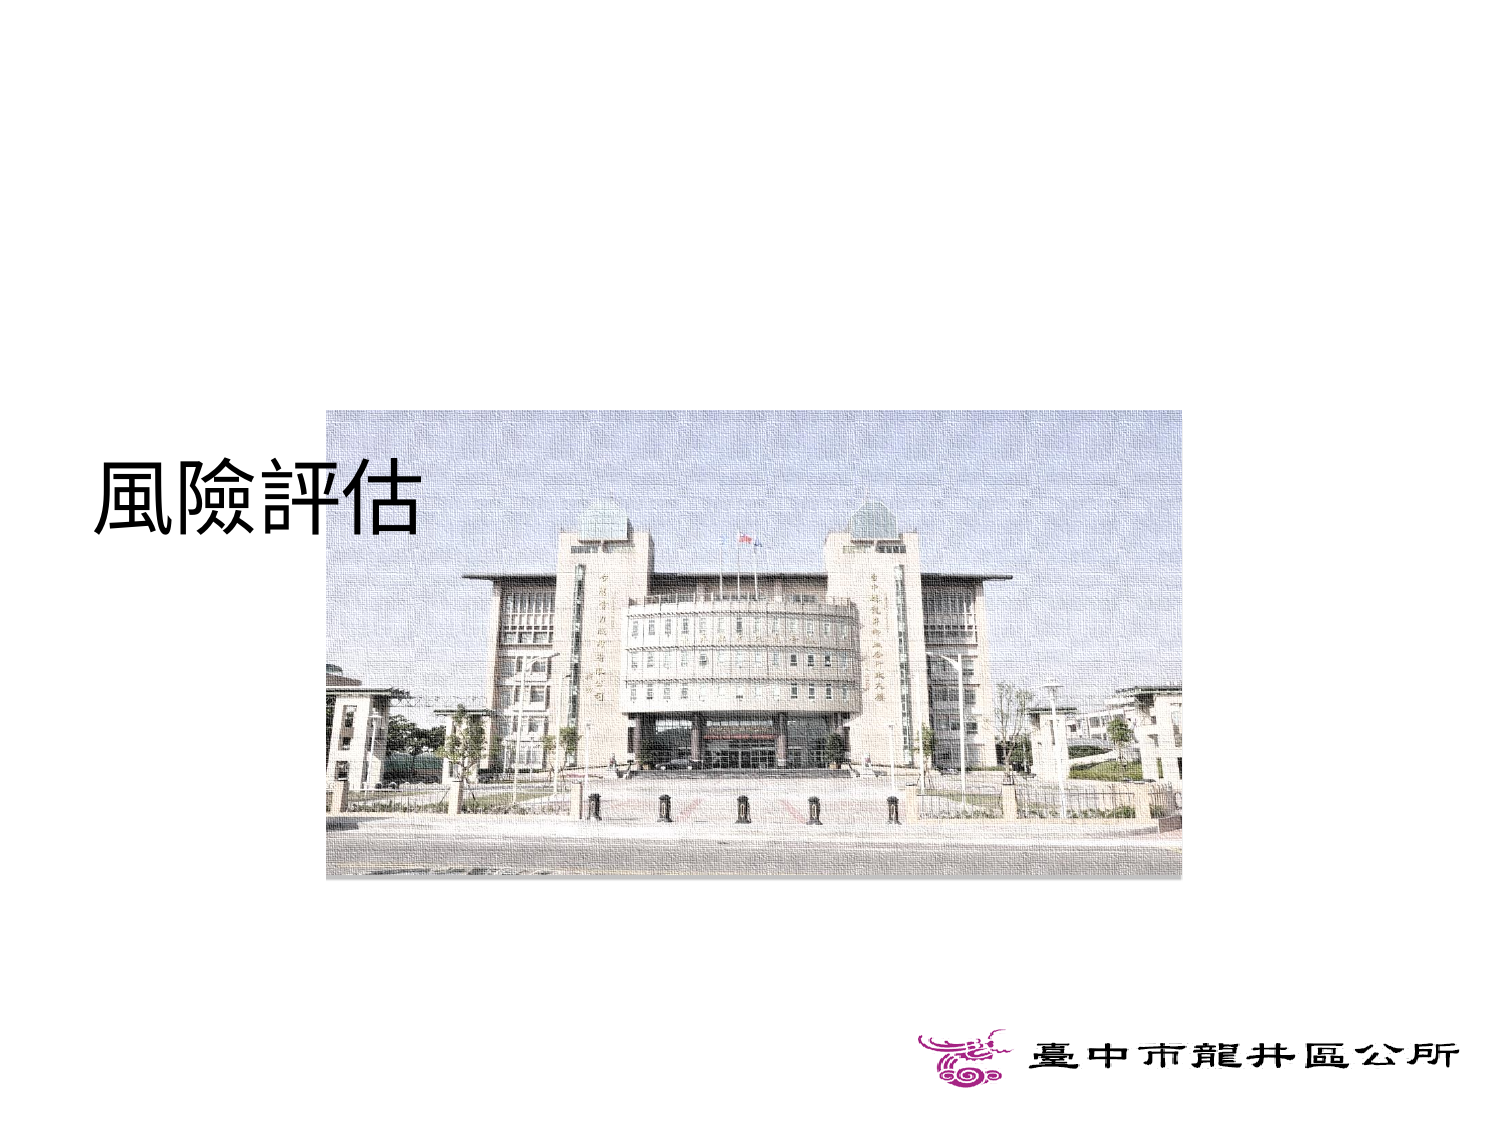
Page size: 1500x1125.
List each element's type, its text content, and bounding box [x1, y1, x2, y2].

list 風險評估 [76, 196, 1427, 939]
